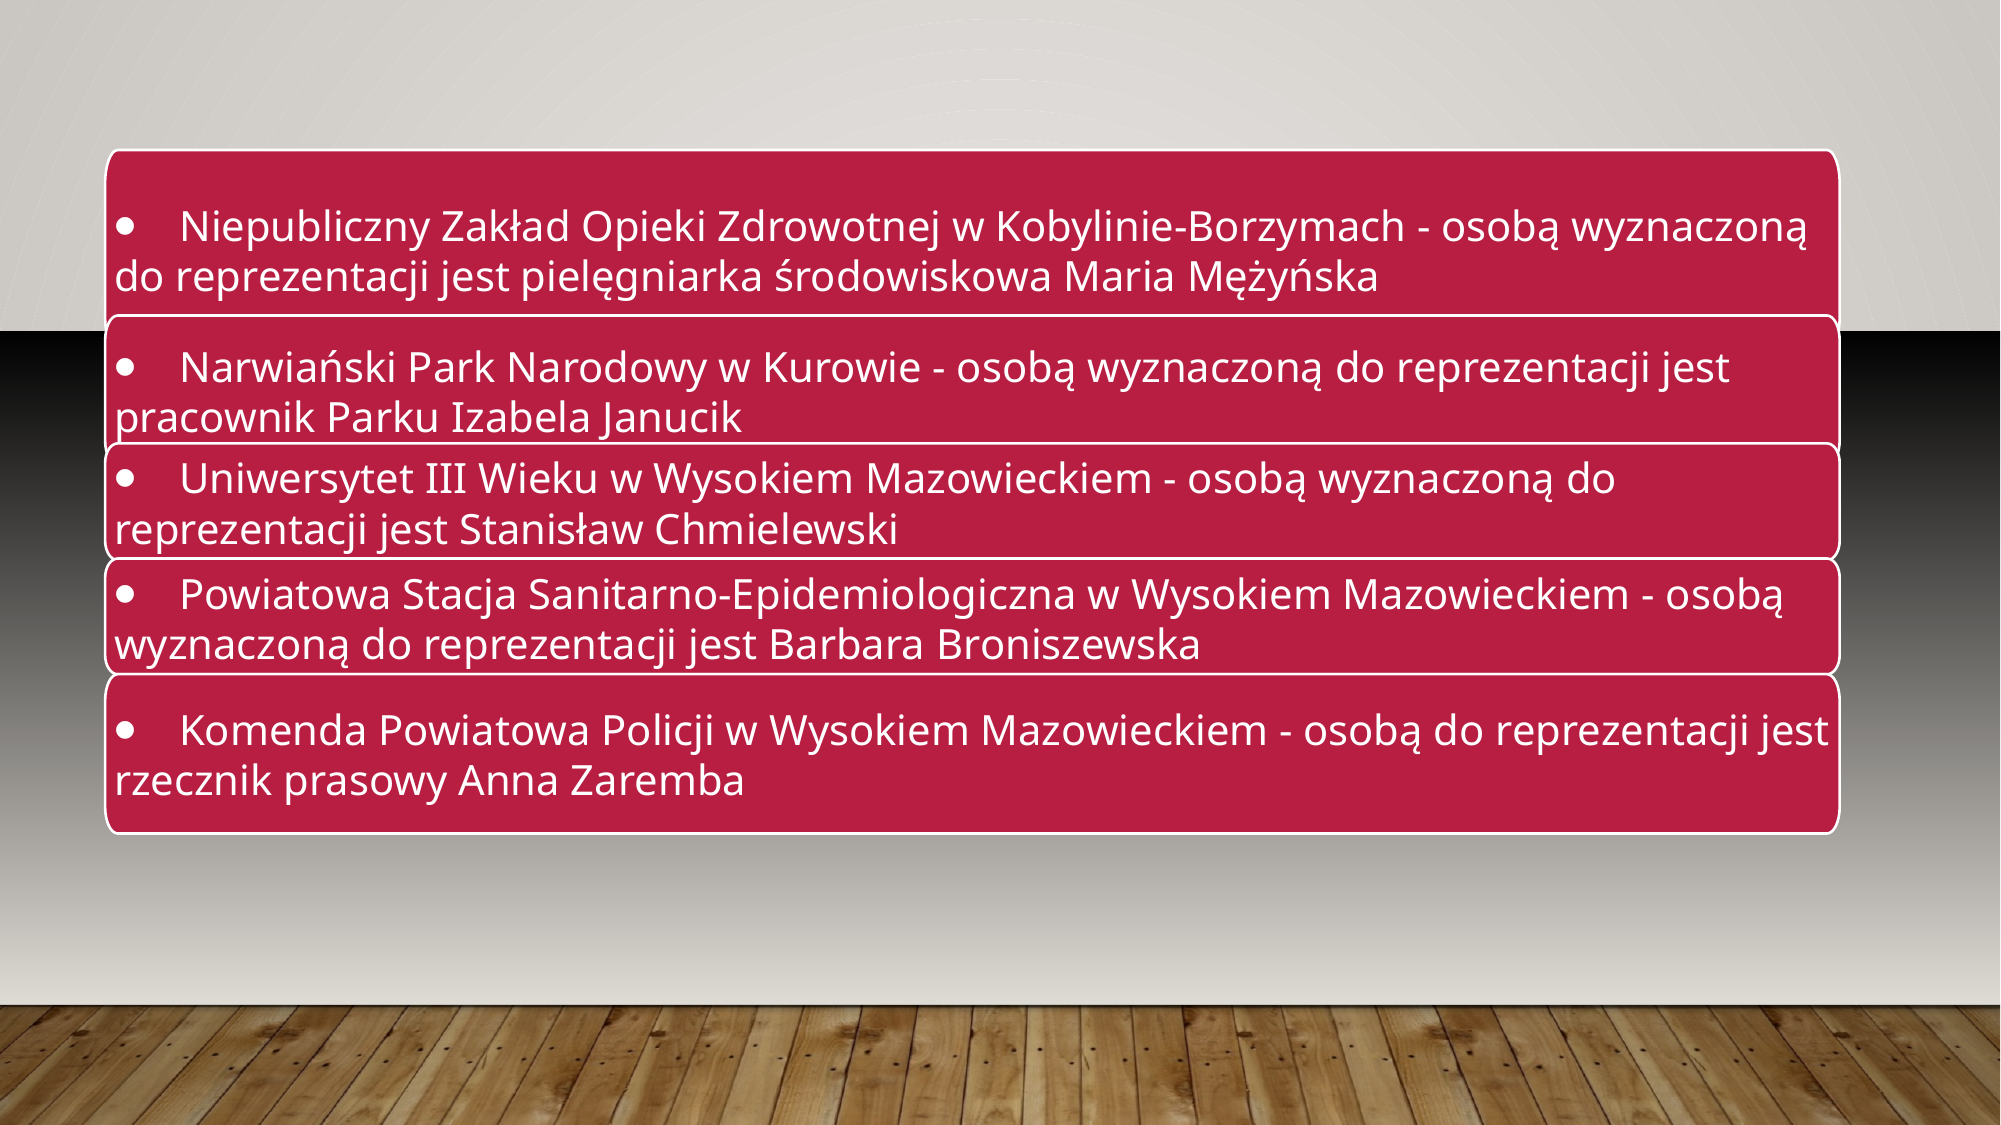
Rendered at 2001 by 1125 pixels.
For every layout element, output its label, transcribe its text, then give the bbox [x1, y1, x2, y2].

text_box ⦁ Niepubliczny Zakład Opieki Zdrowotnej w Kobylinie-Borzymach - osobą wyznaczoną do reprezentacji jest pielęgniarka środowiskowa Maria Mężyńska [105, 149, 1840, 330]
text_box ⦁ Narwiański Park Narodowy w Kurowie - osobą wyznaczoną do reprezentacji jest pracownik Parku Izabela Janucik [105, 315, 1840, 453]
text_box ⦁ Uniwersytet III Wieku w Wysokiem Mazowieckiem - osobą wyznaczoną do reprezentacji jest Stanisław Chmielewski [105, 443, 1840, 559]
text_box ⦁ Powiatowa Stacja Sanitarno-Epidemiologiczna w Wysokiem Mazowieckiem - osobą wyznaczoną do reprezentacji jest Barbara Broniszewska [105, 558, 1840, 674]
text_box ⦁ Komenda Powiatowa Policji w Wysokiem Mazowieckiem - osobą do reprezentacji jest rzecznik prasowy Anna Zaremba [105, 674, 1840, 834]
